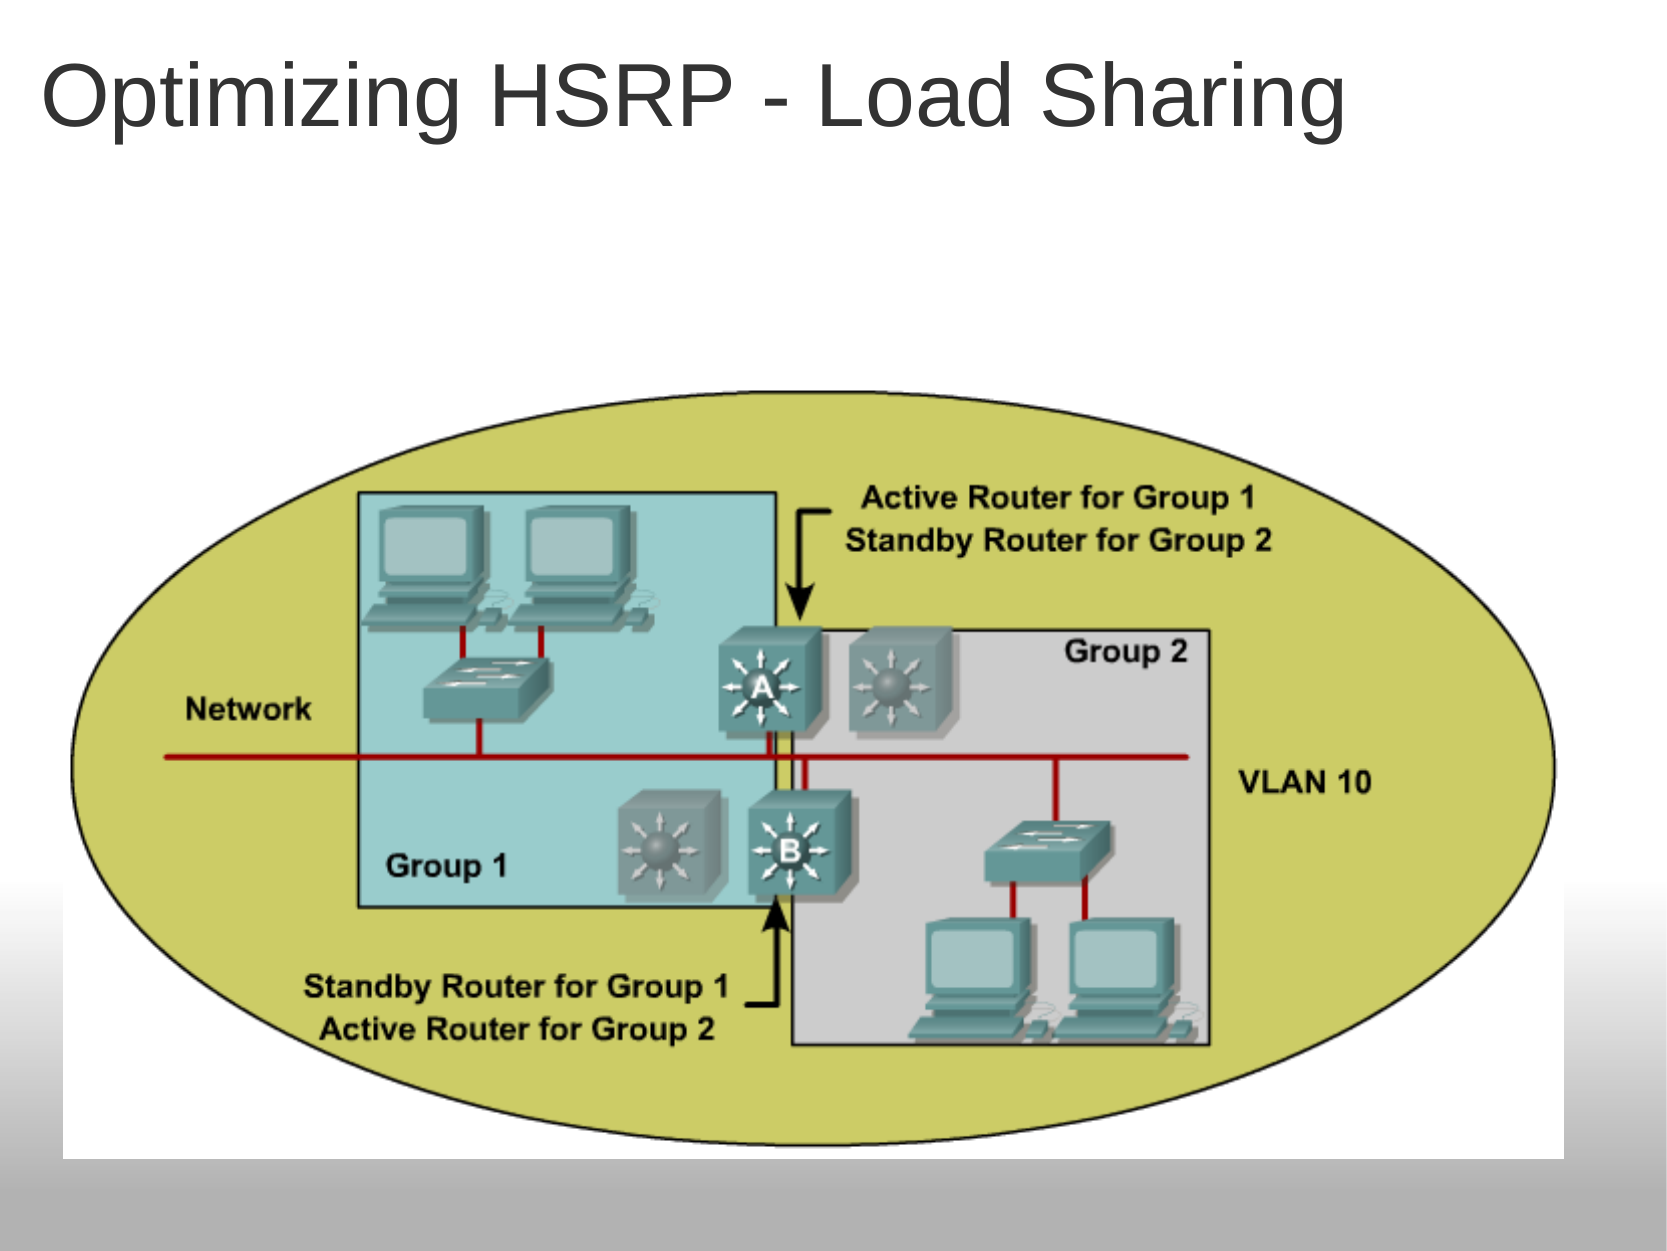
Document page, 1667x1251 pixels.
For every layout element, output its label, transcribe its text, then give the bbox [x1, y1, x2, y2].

list [40, 300, 1627, 1201]
title Optimizing HSRP - Load Sharing [40, 50, 1627, 201]
picture [0, 0, 1667, 1251]
